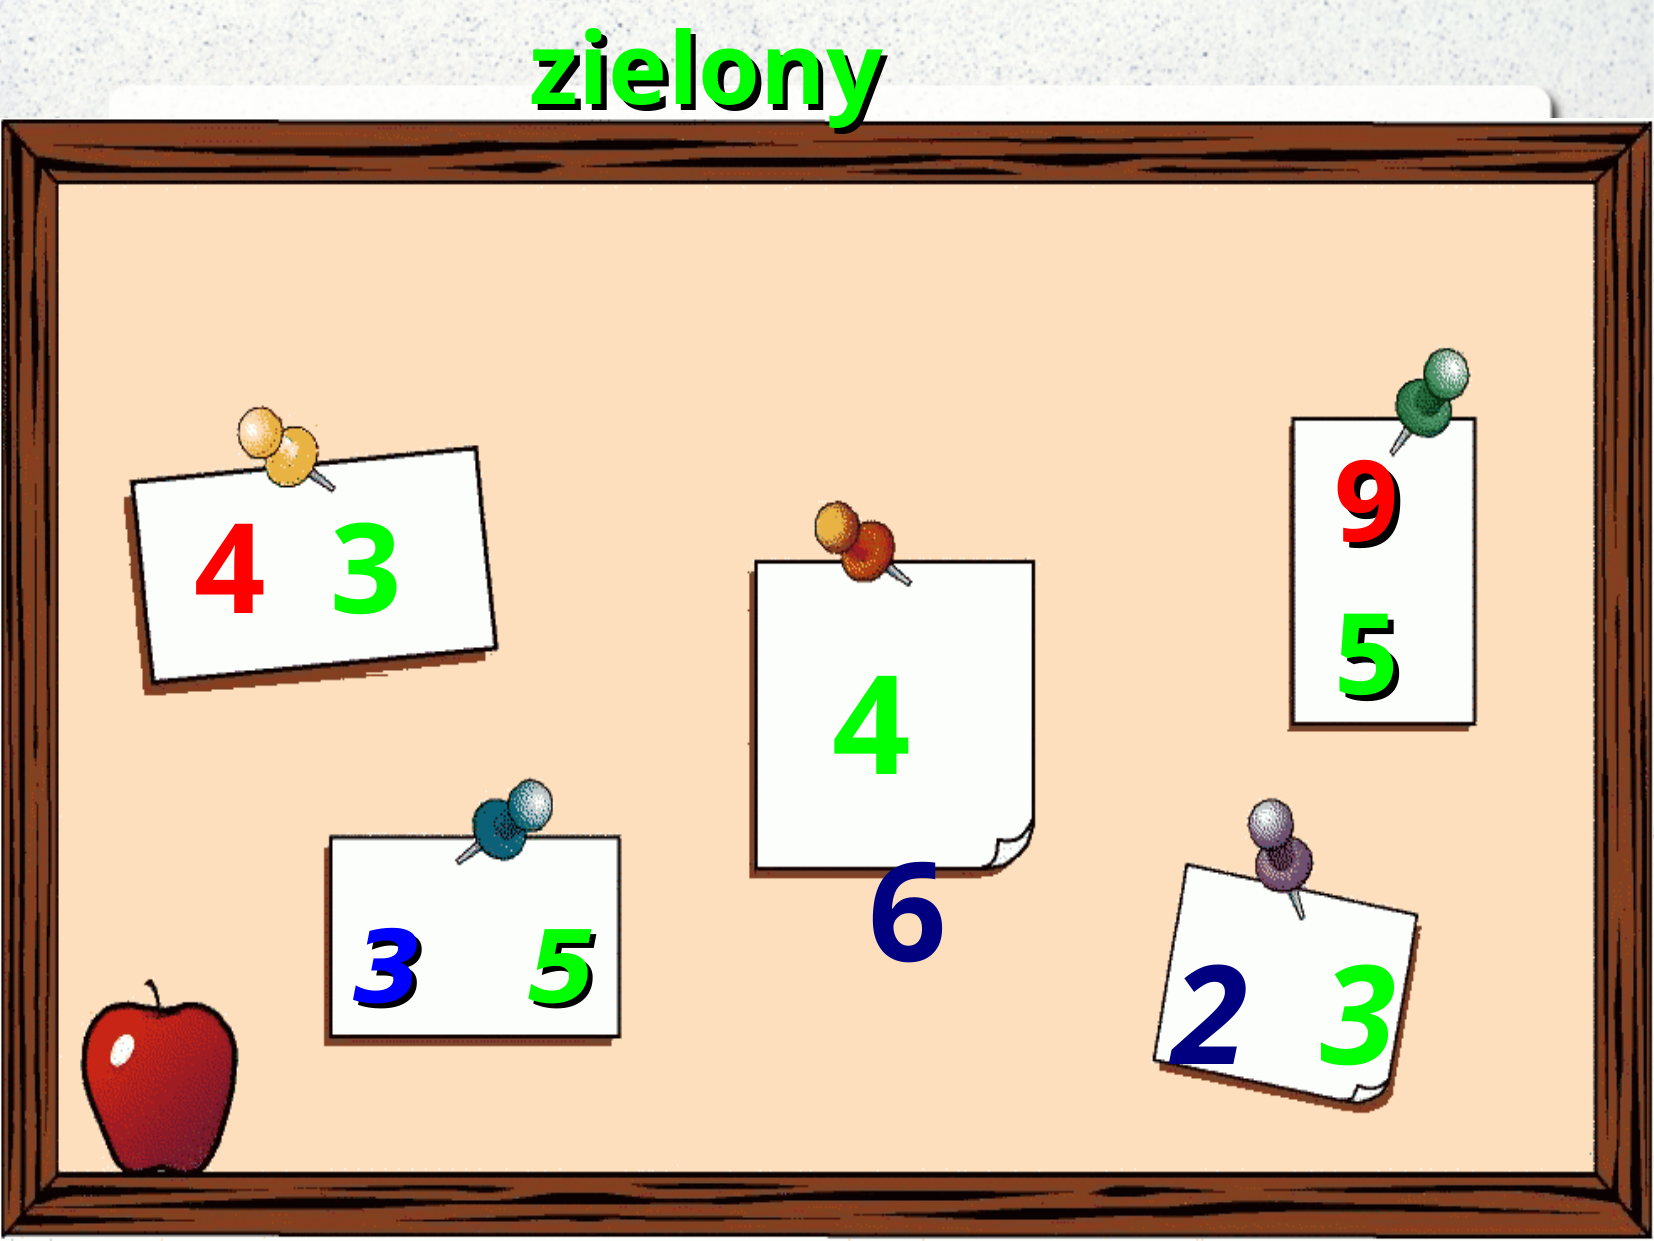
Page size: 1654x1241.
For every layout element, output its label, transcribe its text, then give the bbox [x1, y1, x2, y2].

text_box 3 5 [330, 902, 621, 1034]
text_box 9 5 [1226, 413, 1506, 742]
picture [0, 0, 1654, 1241]
text_box 4 6 [767, 620, 1048, 803]
text_box zielony [354, 0, 1182, 146]
text_box 2 3 [1151, 909, 1418, 1093]
text_box 4 3 [153, 472, 443, 664]
